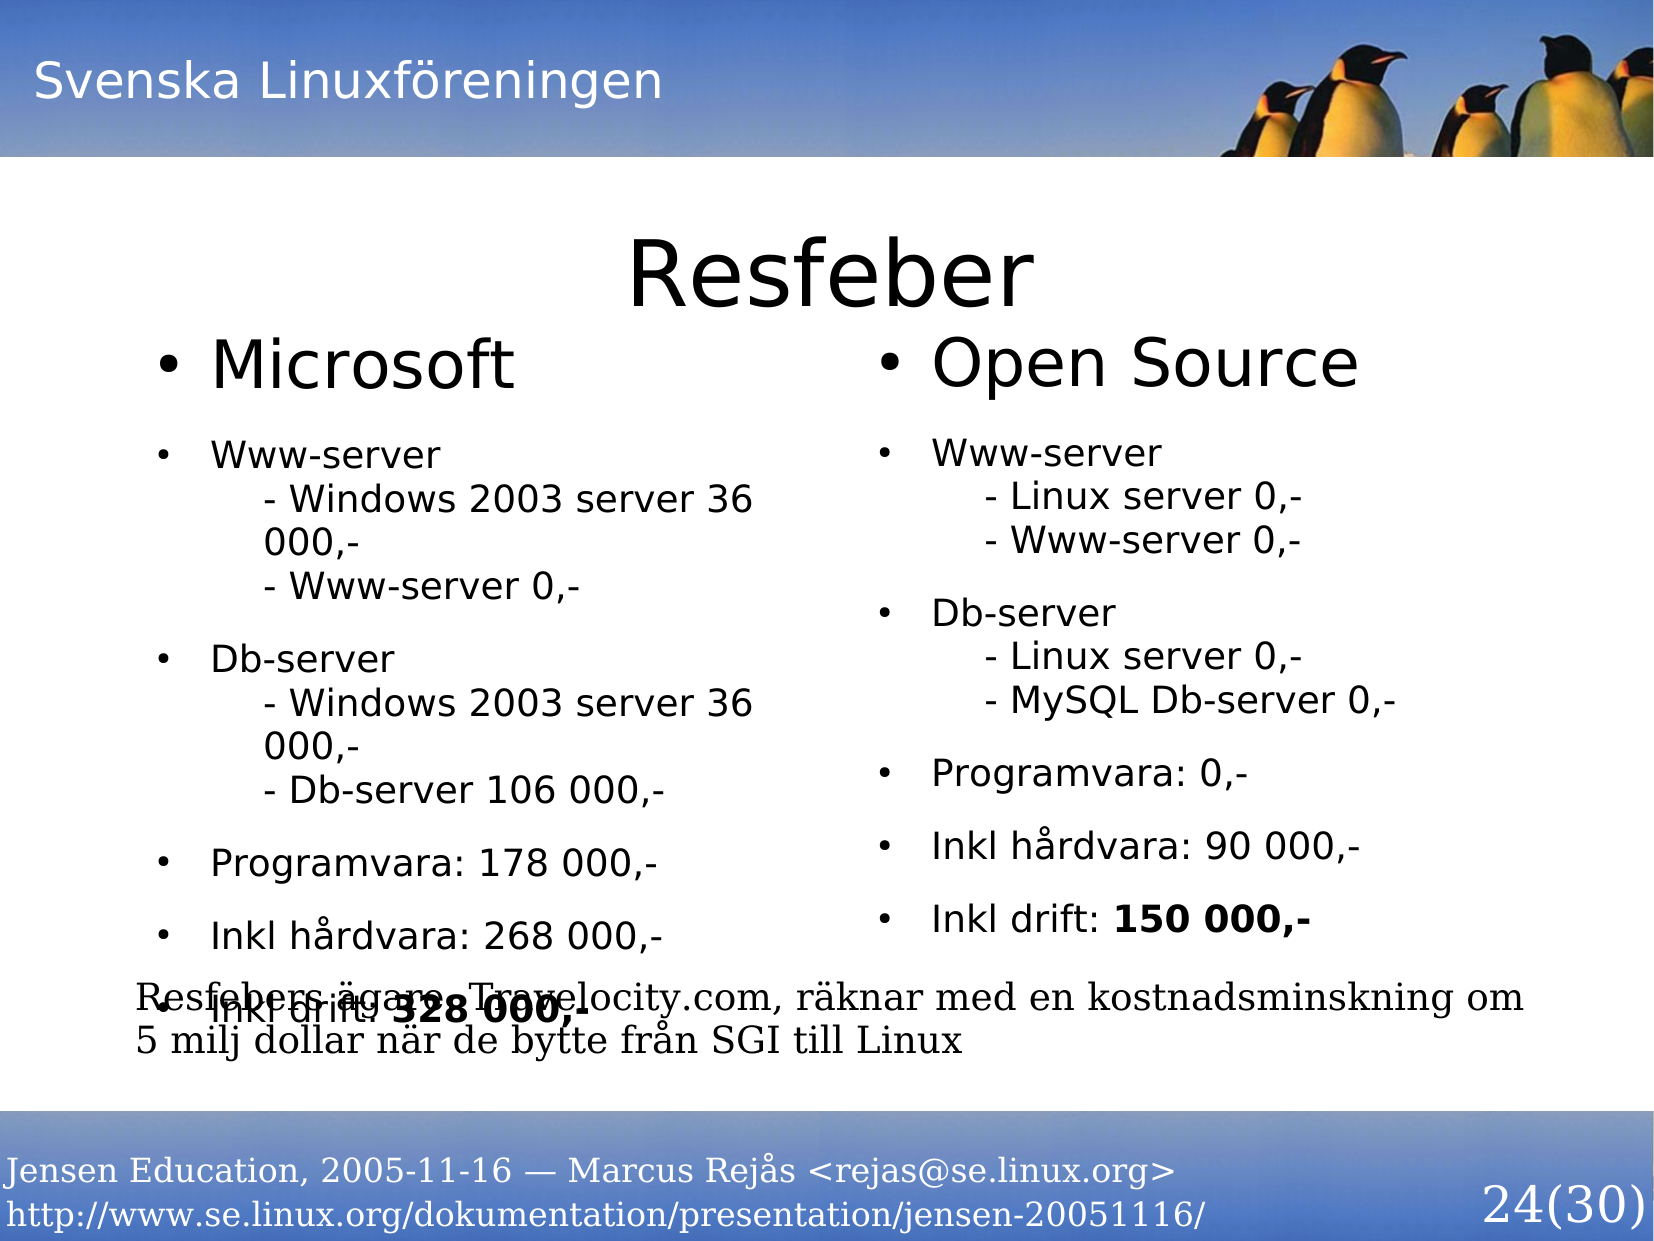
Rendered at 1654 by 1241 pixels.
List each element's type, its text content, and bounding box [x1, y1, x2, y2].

text_box Resfebers ägare, Travelocity.com, räknar med en kostnadsminskning om 5 milj dollar när de bytte från SGI till Linux [134, 975, 1546, 1089]
picture [0, 0, 1654, 157]
list Open Source Www-server - Linux server 0,- - Www-server 0,- Db-server - Linux server 0,- - MySQL Db-server 0,- Programvara: 0,- Inkl hårdvara: 90 000,- Inkl drift: 150 000,- [842, 324, 1532, 975]
list Microsoft Www-server - Windows 2003 server 36 000,- - Www-server 0,- Db-server - Windows 2003 server 36 000,- - Db-server 106 000,- Programvara: 178 000,- Inkl hårdvara: 268 000,- Inkl drift: 328 000,- [121, 326, 811, 983]
picture [0, 1111, 1654, 1241]
title Resfeber [123, 160, 1537, 389]
